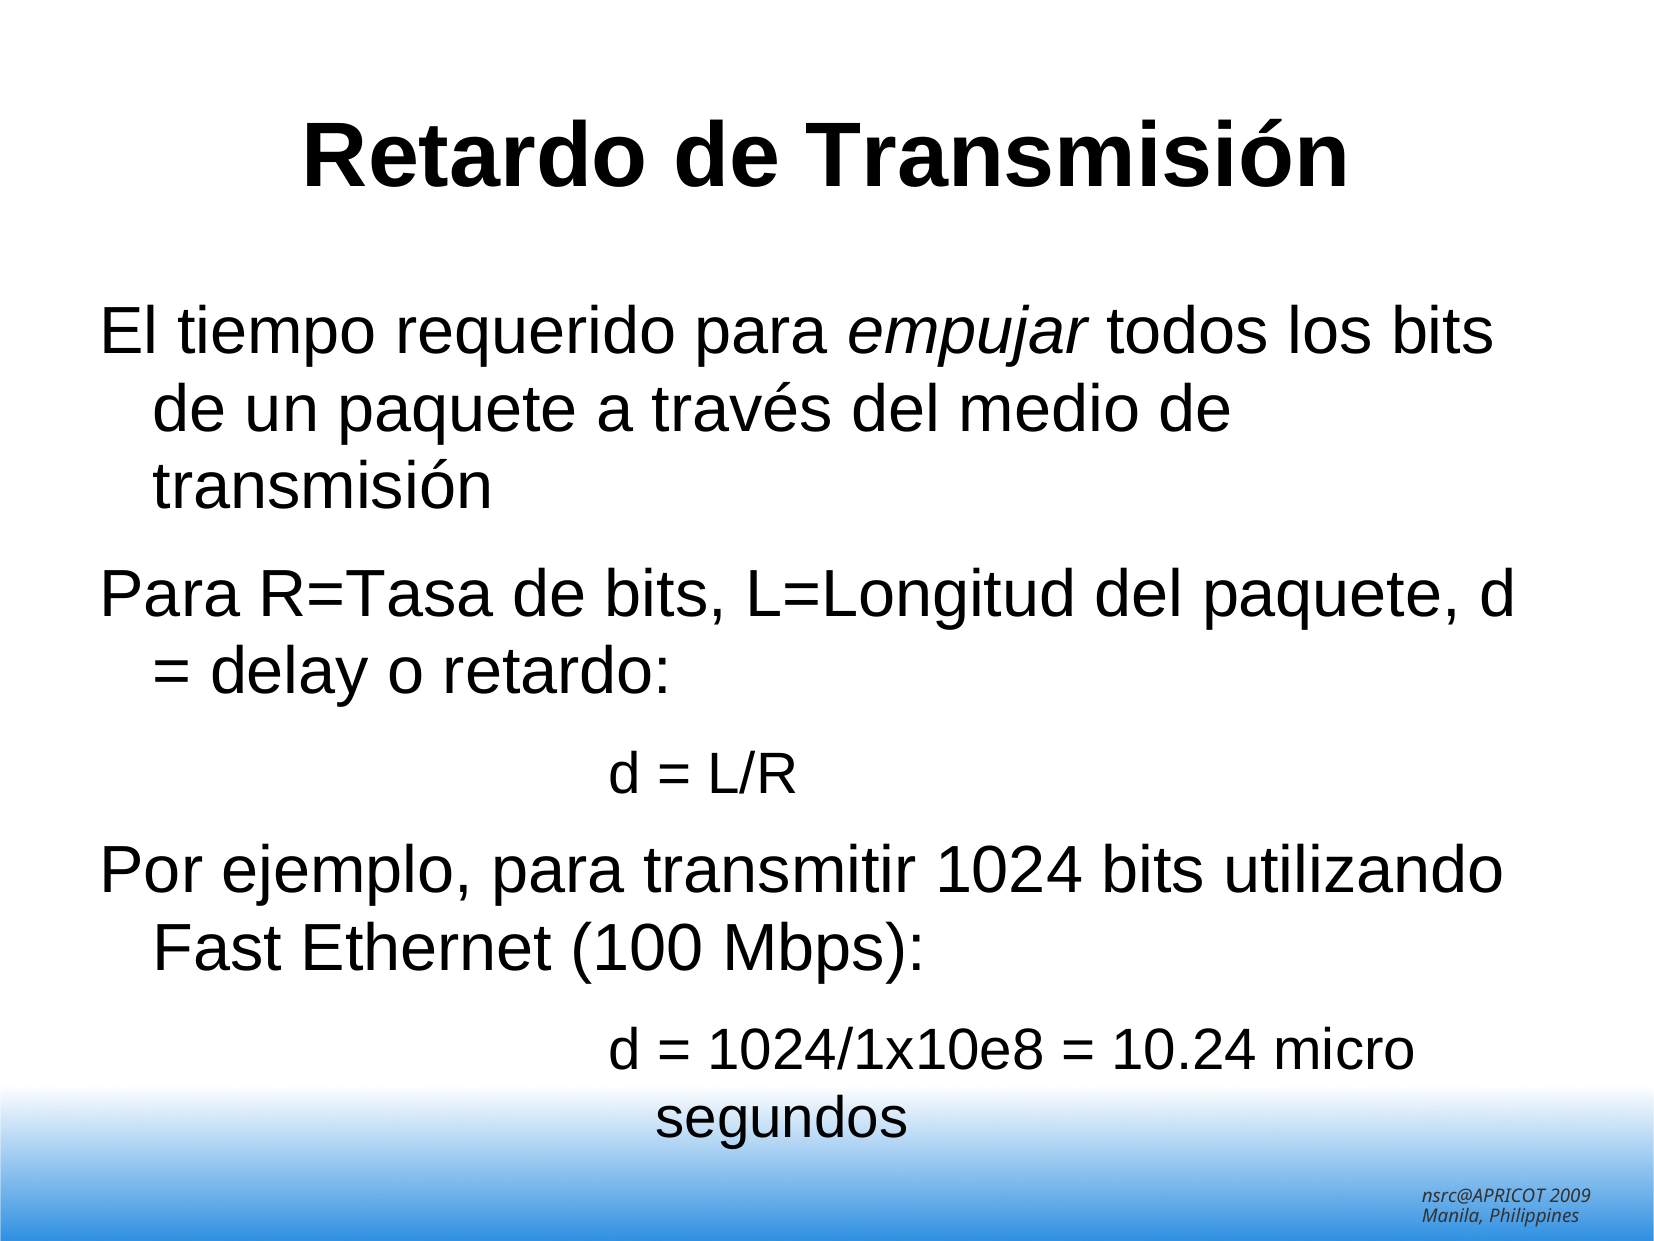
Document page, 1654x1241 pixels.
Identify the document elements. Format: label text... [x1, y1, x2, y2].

list El tiempo requerido para empujar todos los bits de un paquete a través del medio de transmisión Para R=Tasa de bits, L=Longitud del paquete, d = delay o retardo: d = L/R Por ejemplo, para transmitir 1024 bits utilizando Fast Ethernet (100 Mbps): d = 1024/1x10e8 = 10.24 micro segundos [82, 290, 1571, 1214]
title Retardo de Transmisión [82, 49, 1571, 257]
picture [1573, 1190, 1578, 1201]
picture [0, 1083, 1654, 1241]
